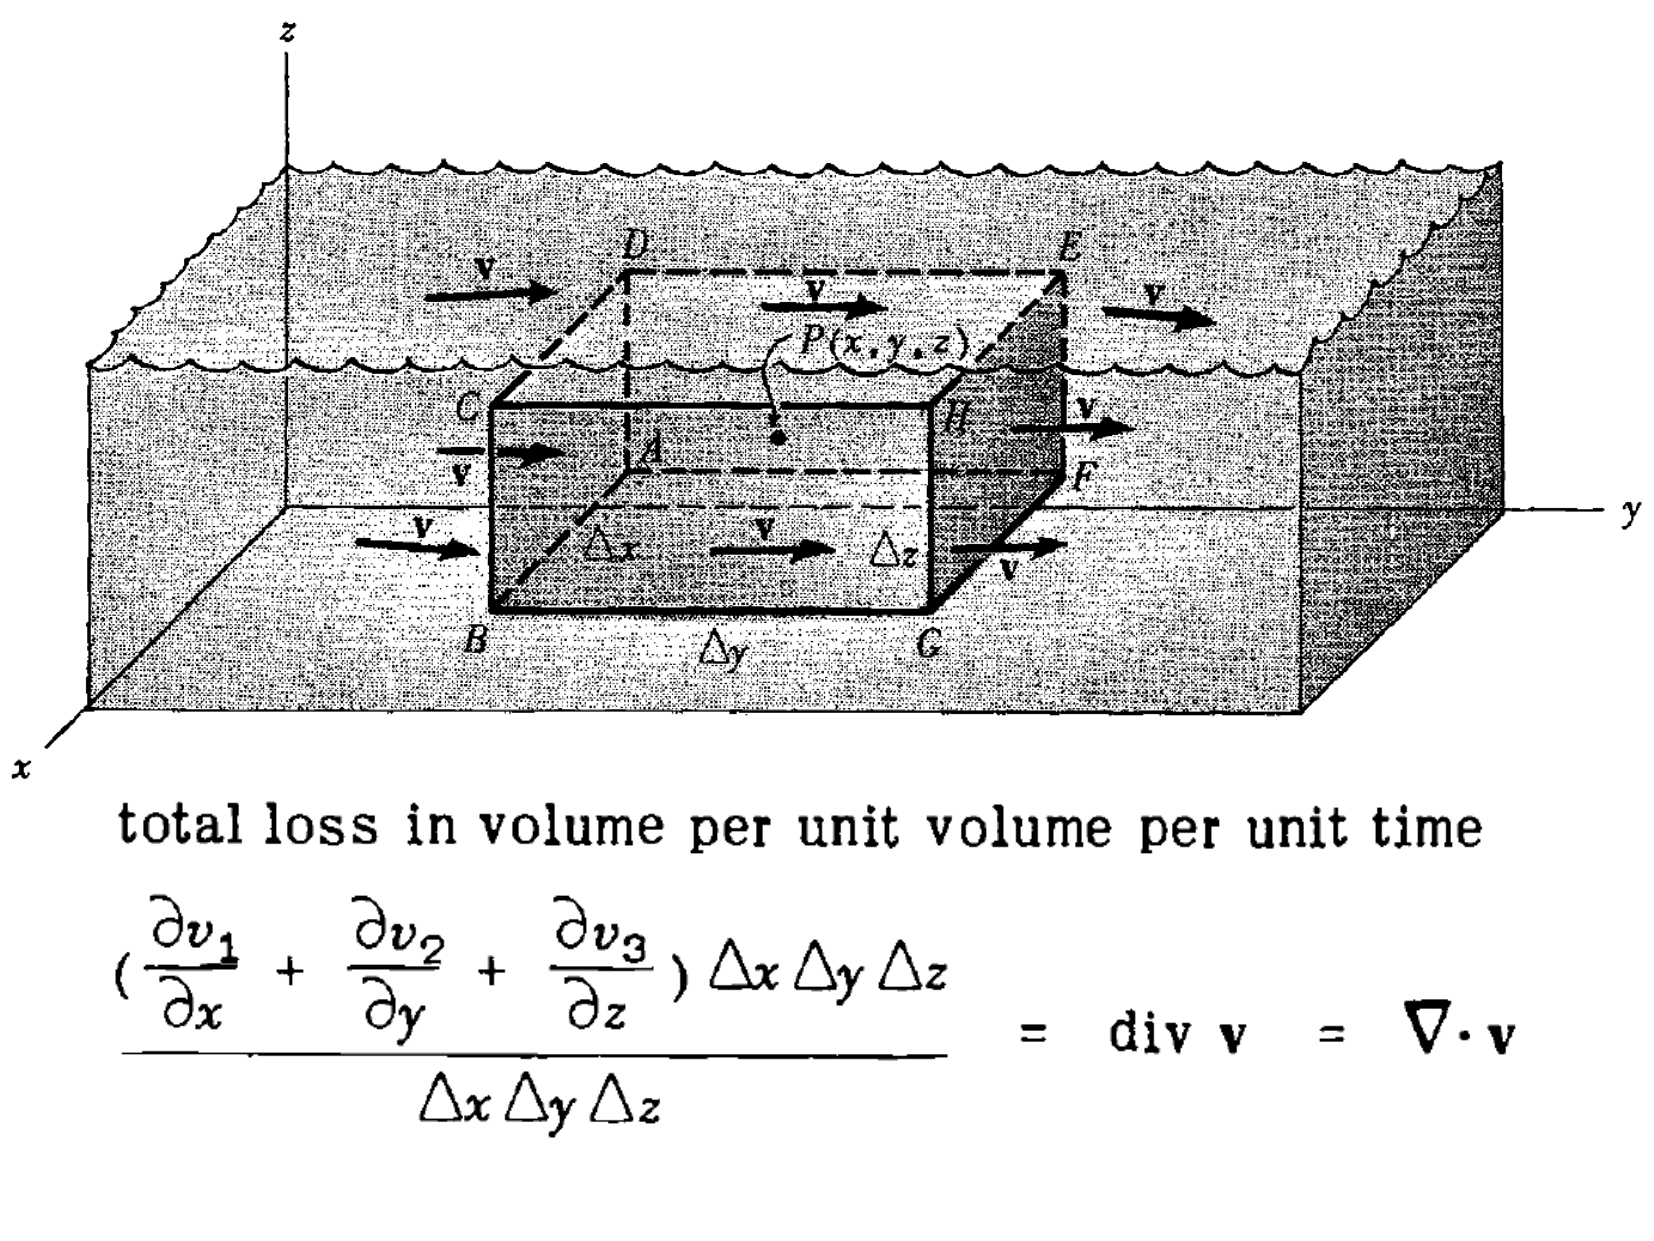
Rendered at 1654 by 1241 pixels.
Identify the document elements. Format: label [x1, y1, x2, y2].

picture [94, 885, 1553, 1155]
picture [0, 17, 1654, 863]
